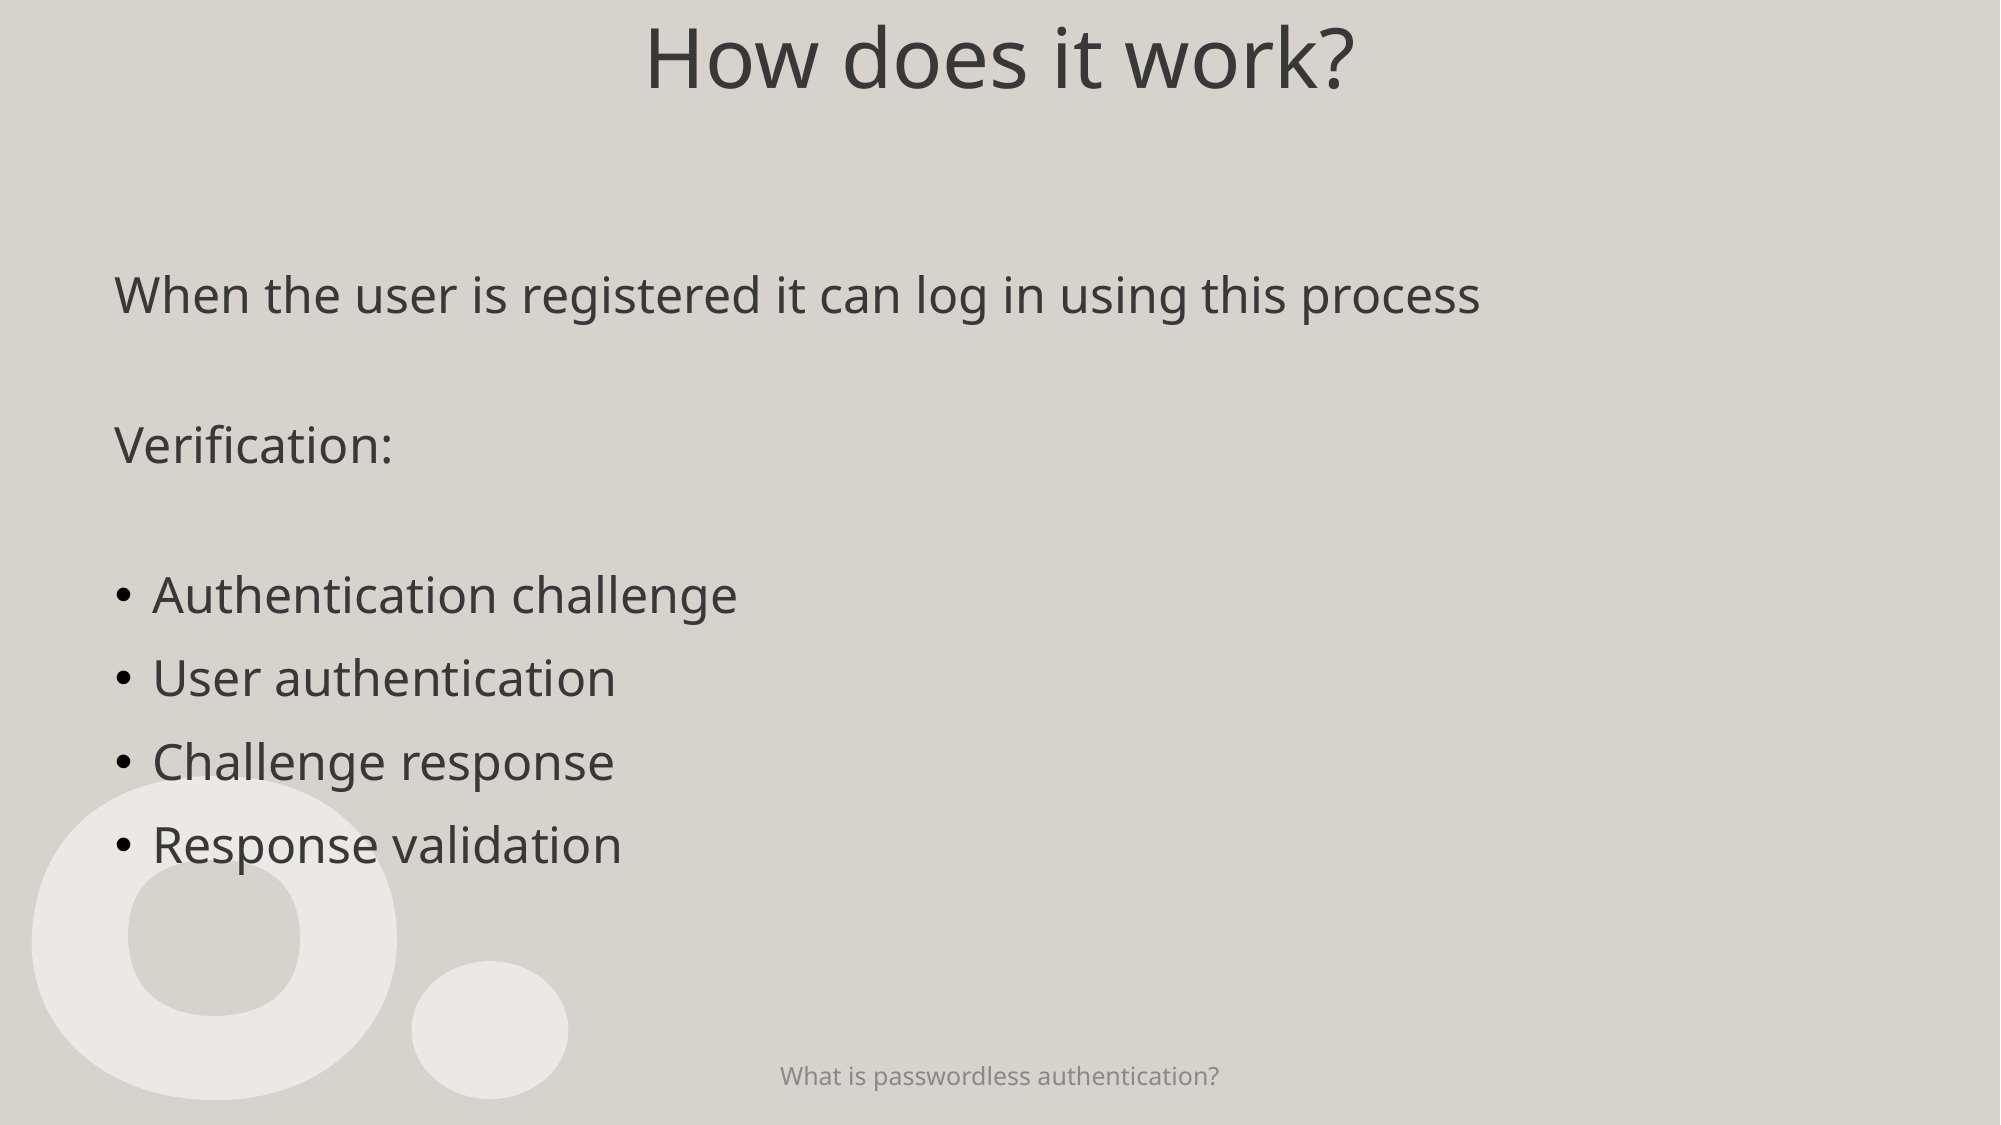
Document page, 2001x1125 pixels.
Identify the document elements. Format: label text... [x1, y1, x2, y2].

footer What is passwordless authentication? [662, 1045, 1338, 1105]
title How does it work? [0, 5, 2000, 119]
list When the user is registered it can log in using this process Verification: Authentication challenge User authentication Challenge response Response validation [99, 263, 1900, 916]
